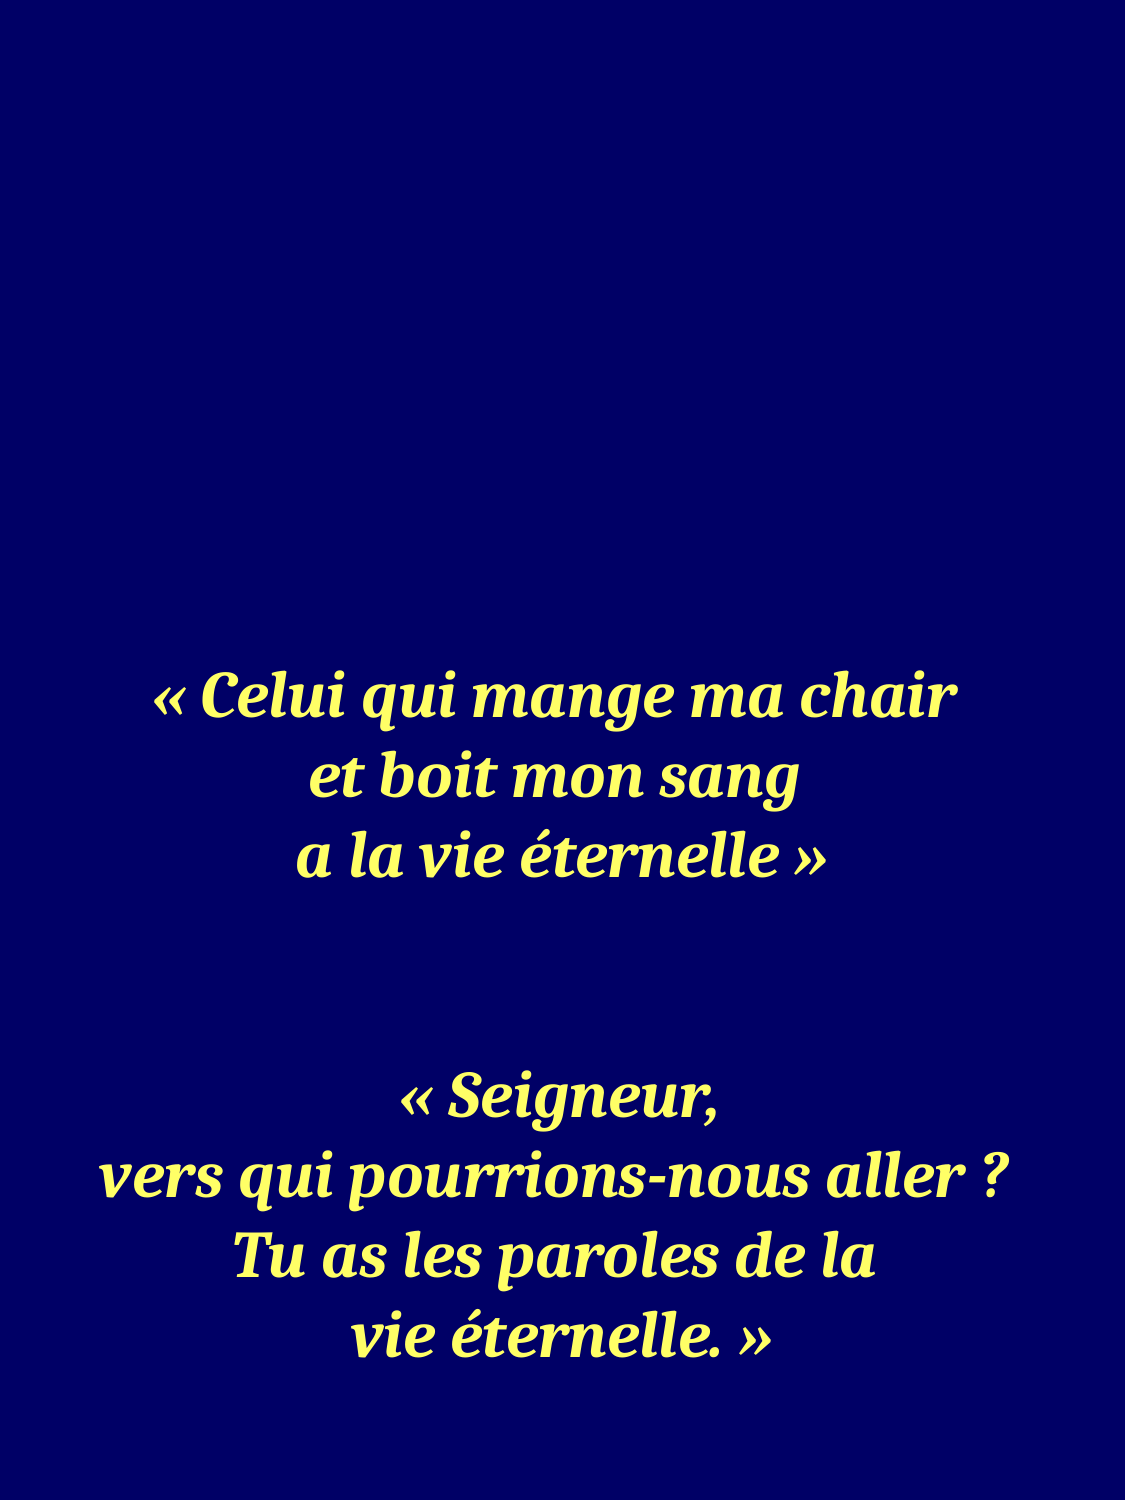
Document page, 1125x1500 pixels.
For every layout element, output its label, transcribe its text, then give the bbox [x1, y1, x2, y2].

text_box « Celui qui mange ma chair et boit mon sang a la vie éternelle » « Seigneur, vers qui pourrions-nous aller ? Tu as les paroles de la vie éternelle. » [81, 643, 1043, 1379]
